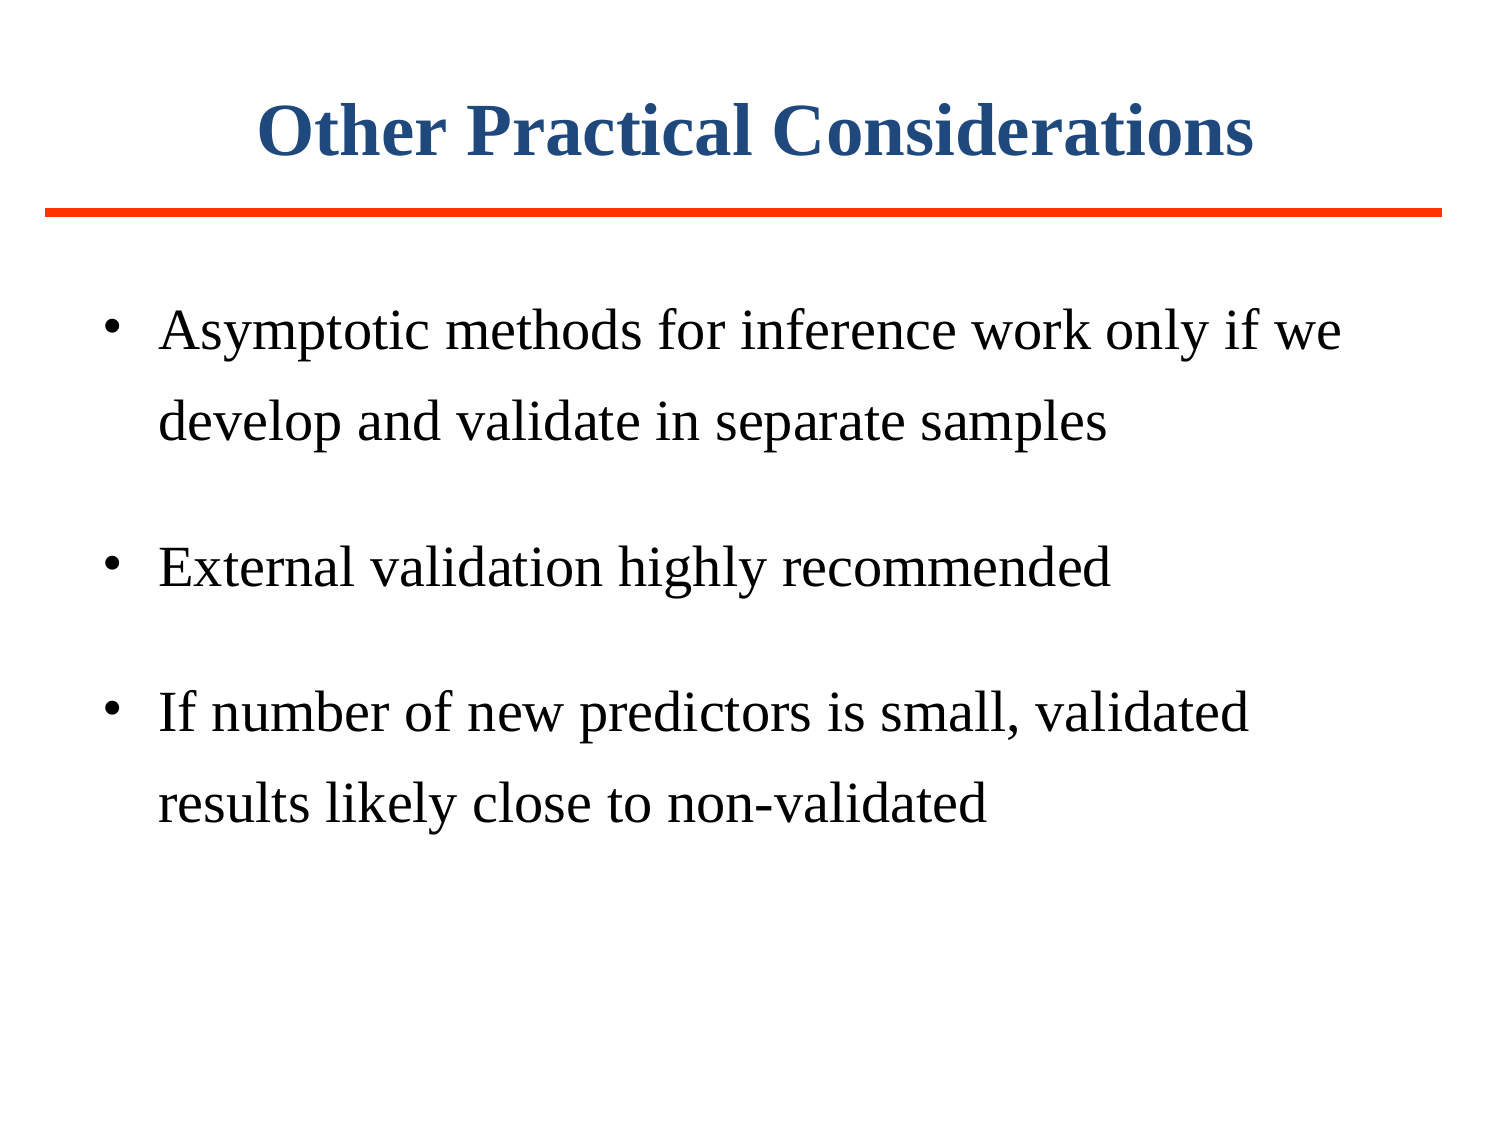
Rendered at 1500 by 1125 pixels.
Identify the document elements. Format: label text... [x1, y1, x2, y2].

text_box Other Practical Considerations [99, 37, 1413, 208]
text_box Asymptotic methods for inference work only if we develop and validate in separate samples External validation highly recommended If number of new predictors is small, validated results likely close to non-validated [87, 262, 1413, 1013]
